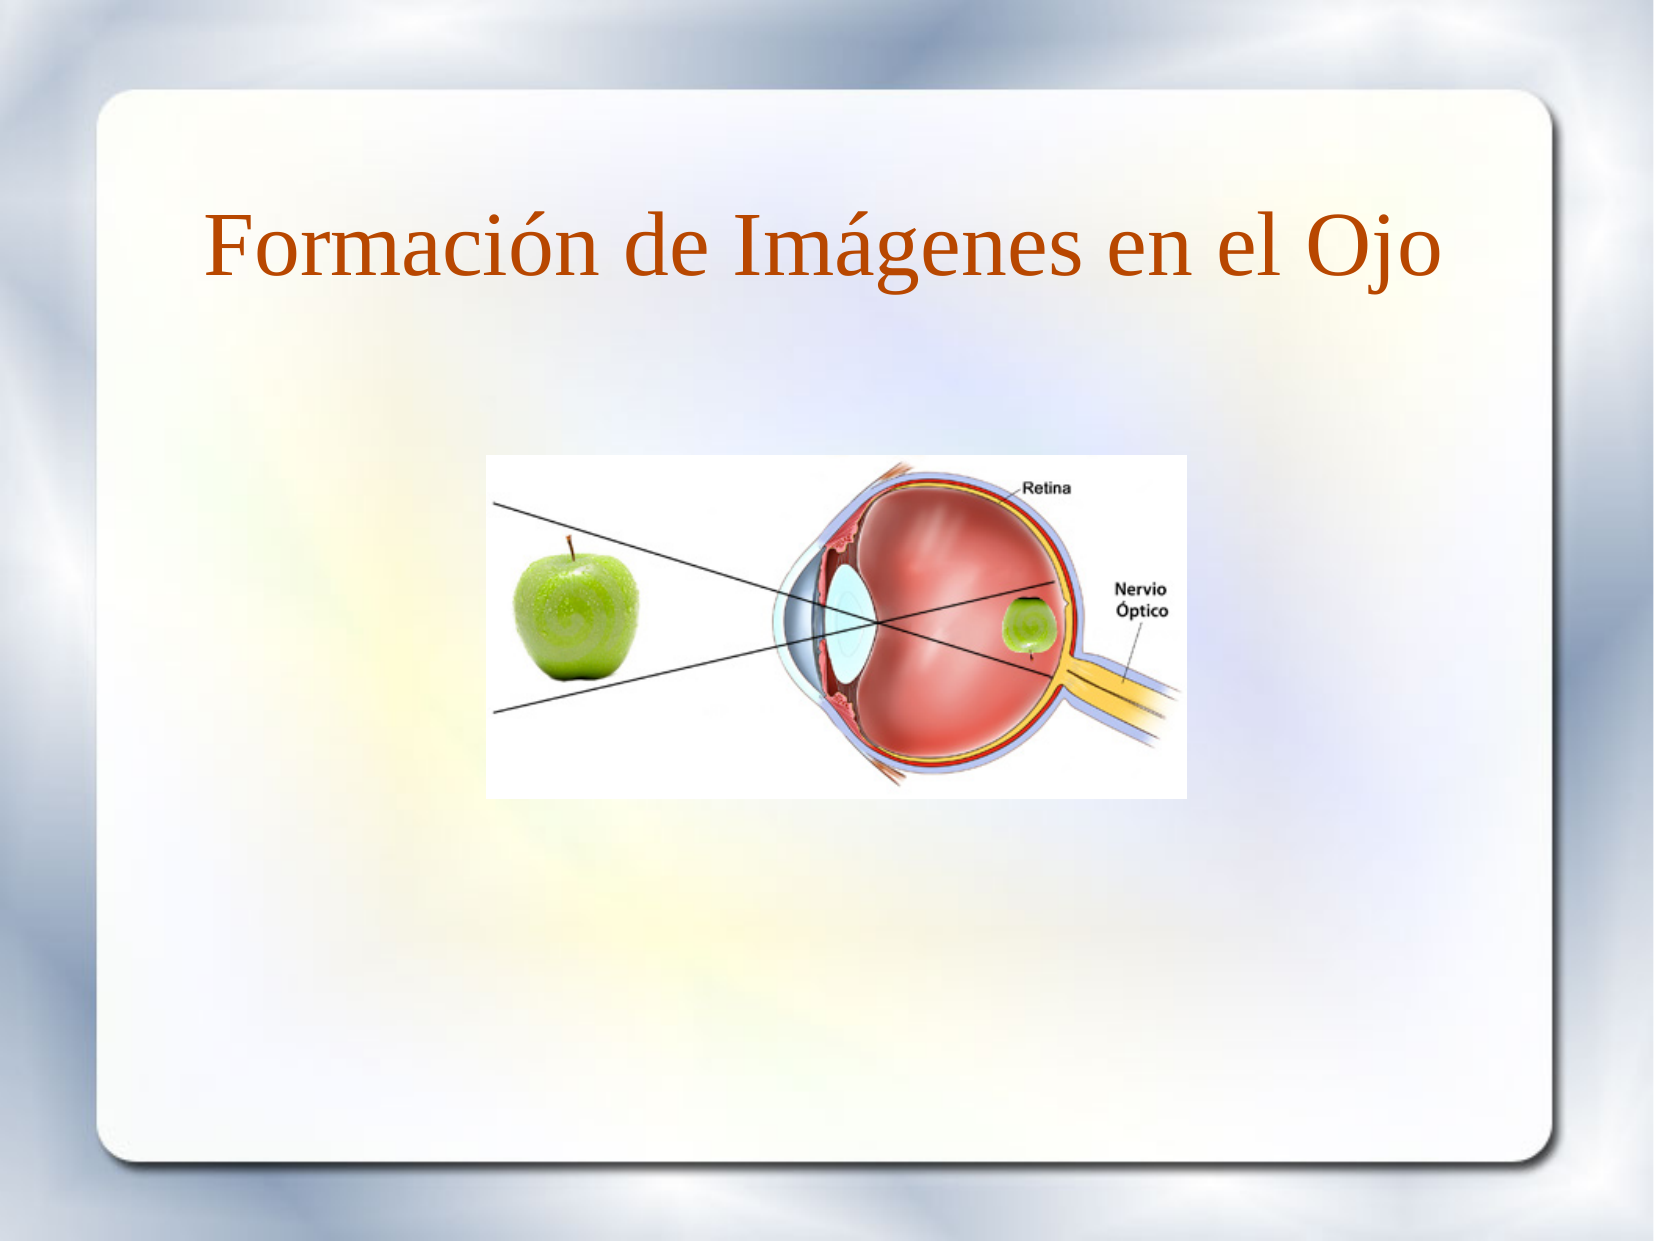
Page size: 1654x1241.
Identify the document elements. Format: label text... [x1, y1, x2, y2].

picture [0, 0, 1654, 1241]
title Formación de Imágenes en el Ojo [118, 193, 1531, 296]
